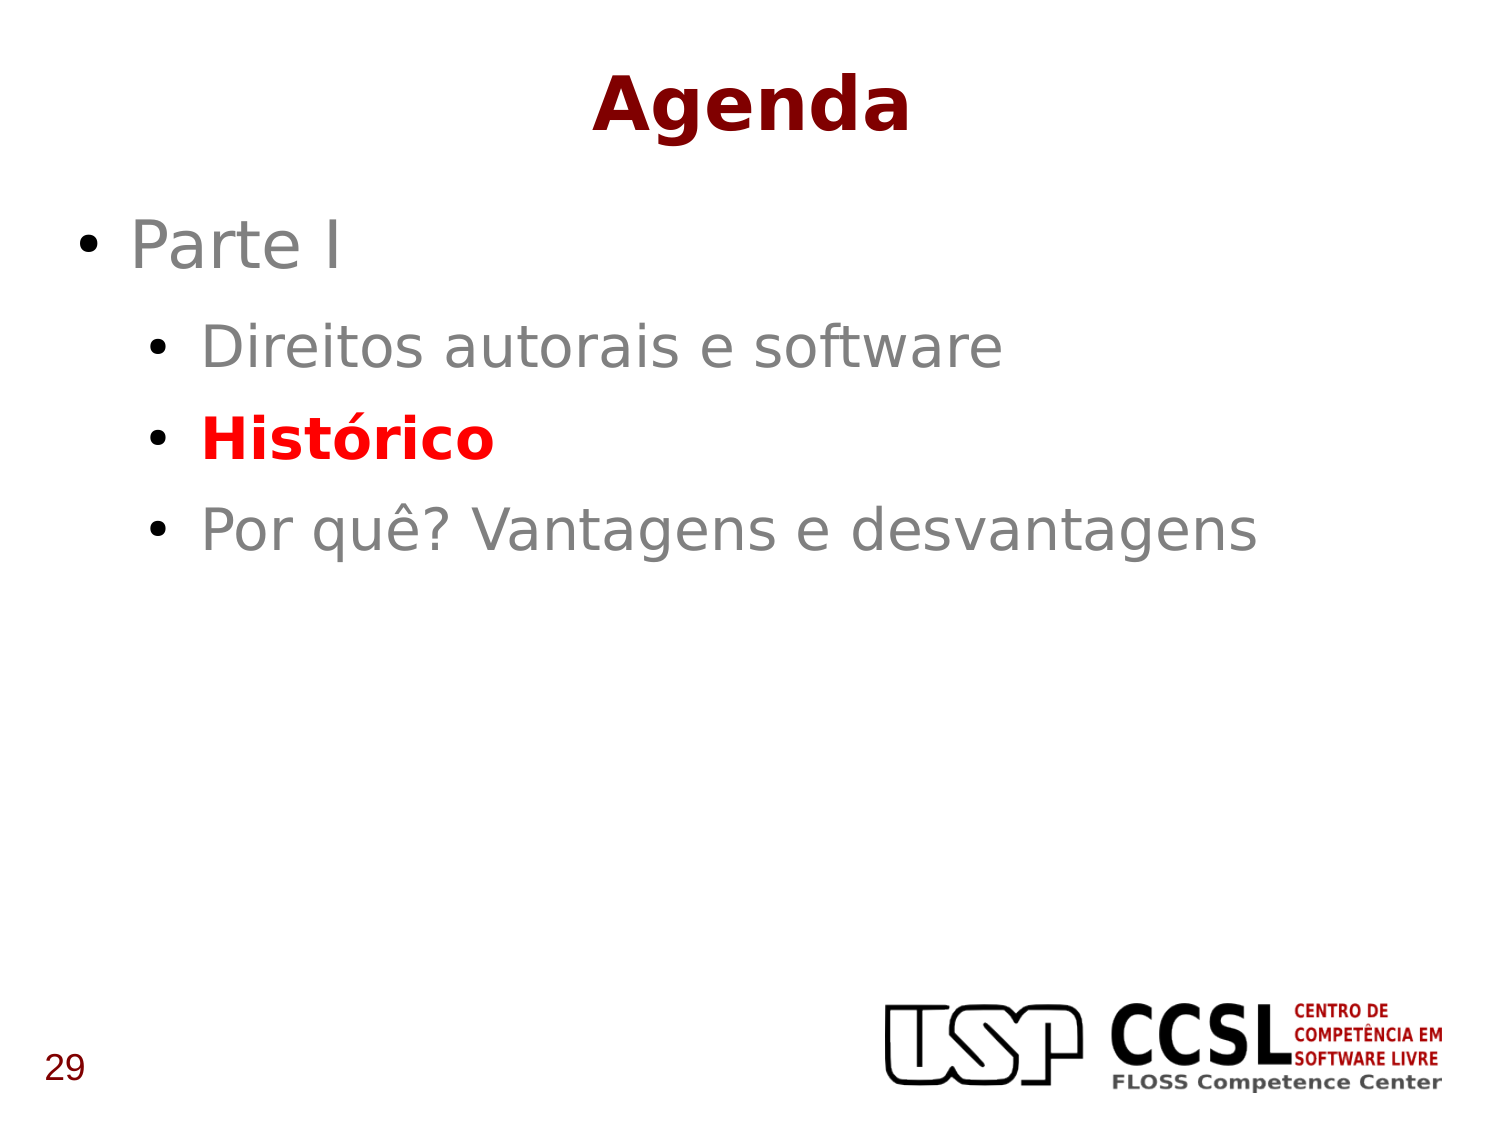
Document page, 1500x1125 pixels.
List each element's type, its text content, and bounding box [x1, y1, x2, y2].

picture [885, 1003, 1442, 1093]
list Parte I Direitos autorais e software Histórico Por quê? Vantagens e desvantagens [59, 206, 1447, 950]
title Agenda [59, 29, 1447, 180]
